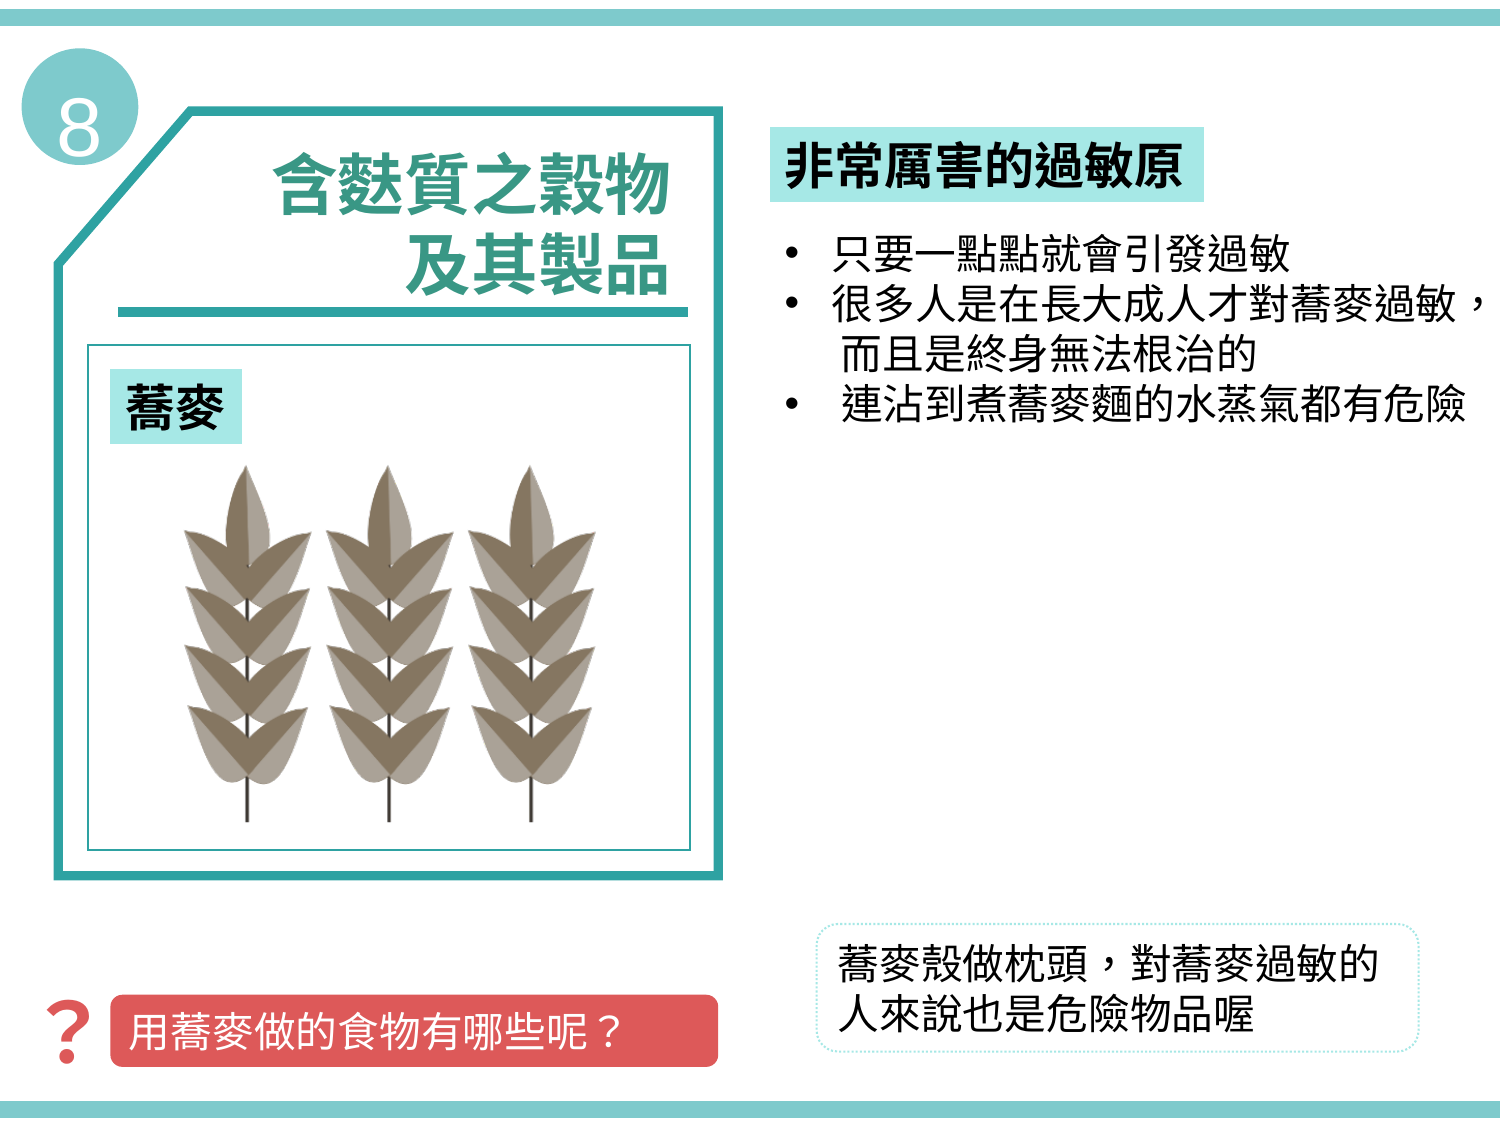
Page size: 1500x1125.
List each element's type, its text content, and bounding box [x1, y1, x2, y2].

text_box 只要一點點就會引發過敏 很多人是在長大成人才對蕎麥過敏， 而且是終身無法根治的 連沾到煮蕎麥麵的水蒸氣都有危險 [770, 220, 1500, 435]
picture [161, 423, 615, 876]
text_box 蕎麥 [110, 369, 242, 444]
text_box 蕎麥 [194, 415, 205, 419]
text_box [0, 9, 1500, 26]
text_box 8 [21, 48, 139, 165]
text_box [0, 1101, 1500, 1118]
text_box 含麩質之穀物 及其製品 [256, 135, 687, 307]
text_box 蕎麥殼做枕頭，對蕎麥過敏的人來說也是危險物品喔 [816, 923, 1419, 1052]
text_box ？ [11, 973, 118, 1090]
text_box 非常厲害的過敏原 [770, 127, 1204, 202]
text_box 用蕎麥做的食物有哪些呢？ [118, 994, 719, 1067]
